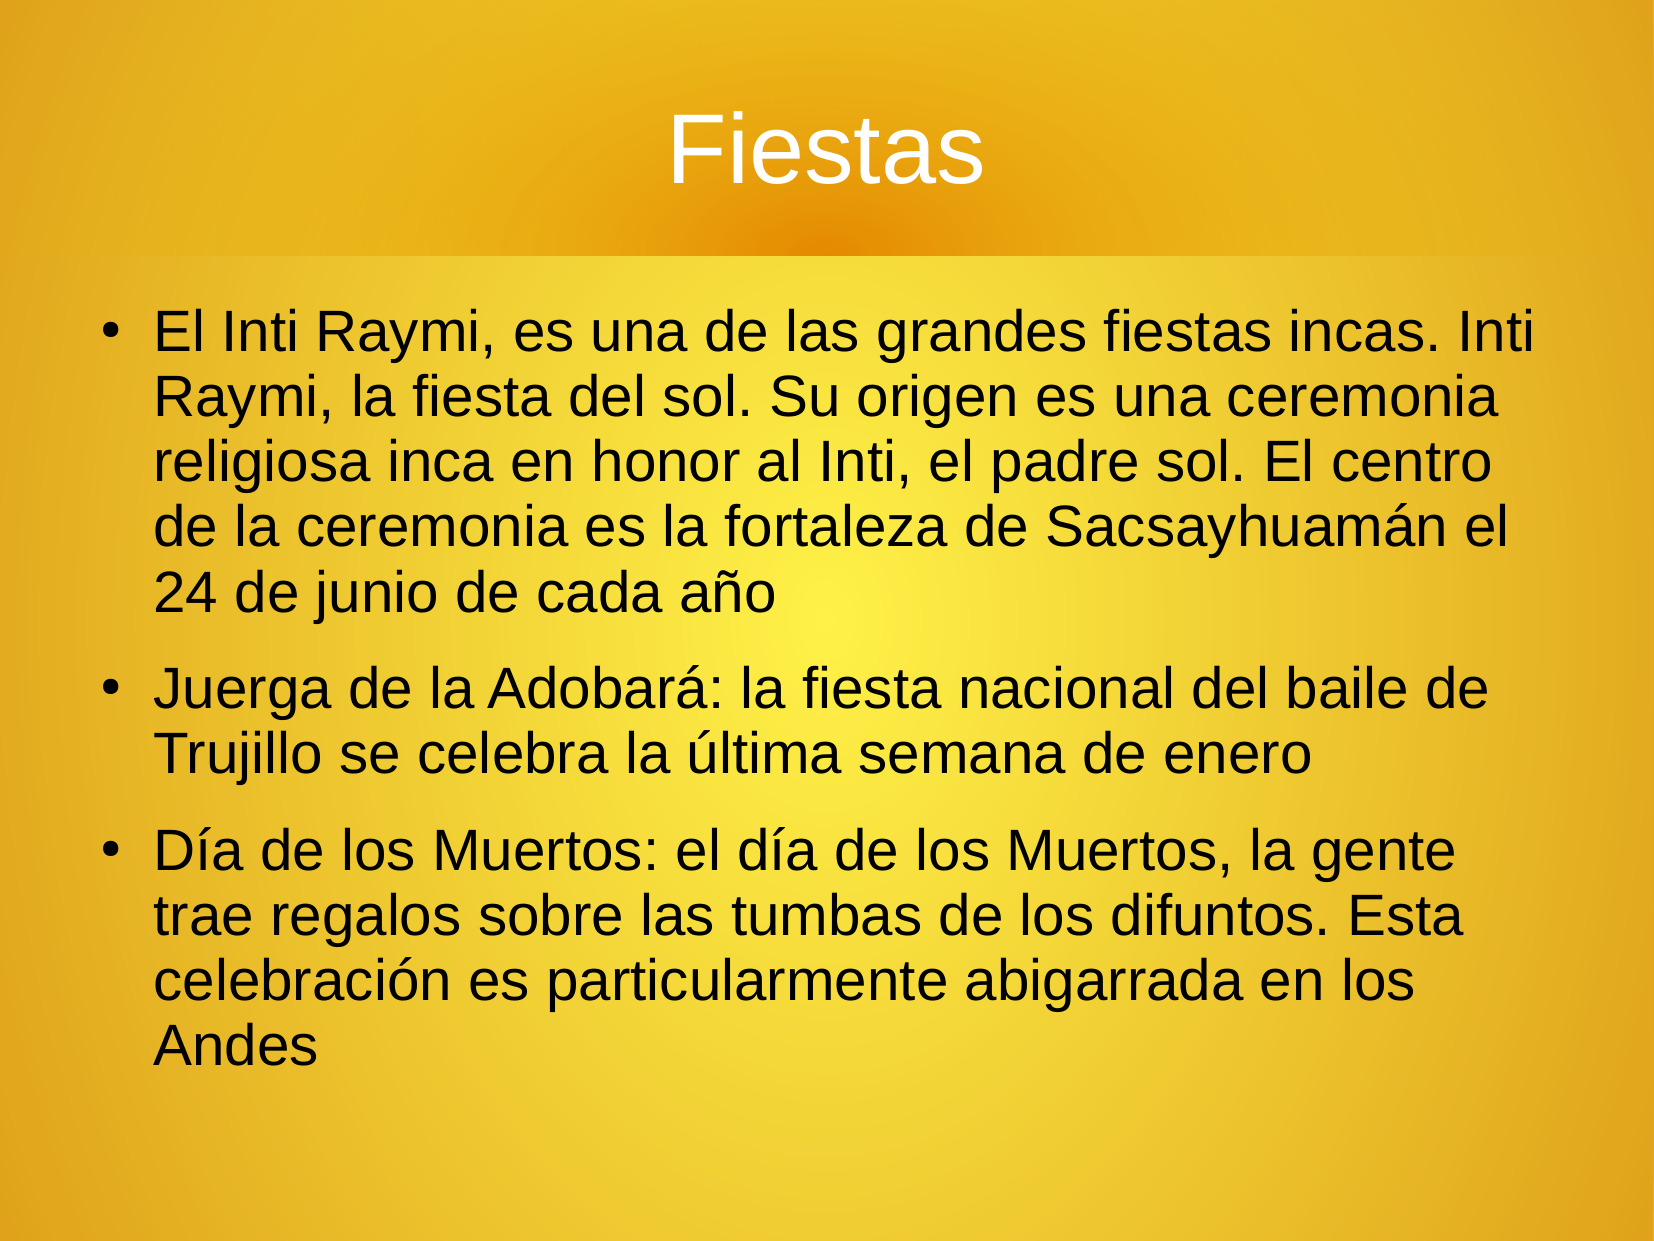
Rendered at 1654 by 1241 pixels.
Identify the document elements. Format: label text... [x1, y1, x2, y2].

title Fiestas [82, 47, 1571, 252]
list El Inti Raymi, es una de las grandes fiestas incas. Inti Raymi, la fiesta del sol. Su origen es una ceremonia religiosa inca en honor al Inti, el padre sol. El centro de la ceremonia es la fortaleza de Sacsayhuamán el 24 de junio de cada año Juerga de la Adobará: la fiesta nacional del baile de Trujillo se celebra la última semana de enero Día de los Muertos: el día de los Muertos, la gente trae regalos sobre las tumbas de los difuntos. Esta celebración es particularmente abigarrada en los Andes [82, 299, 1571, 1019]
